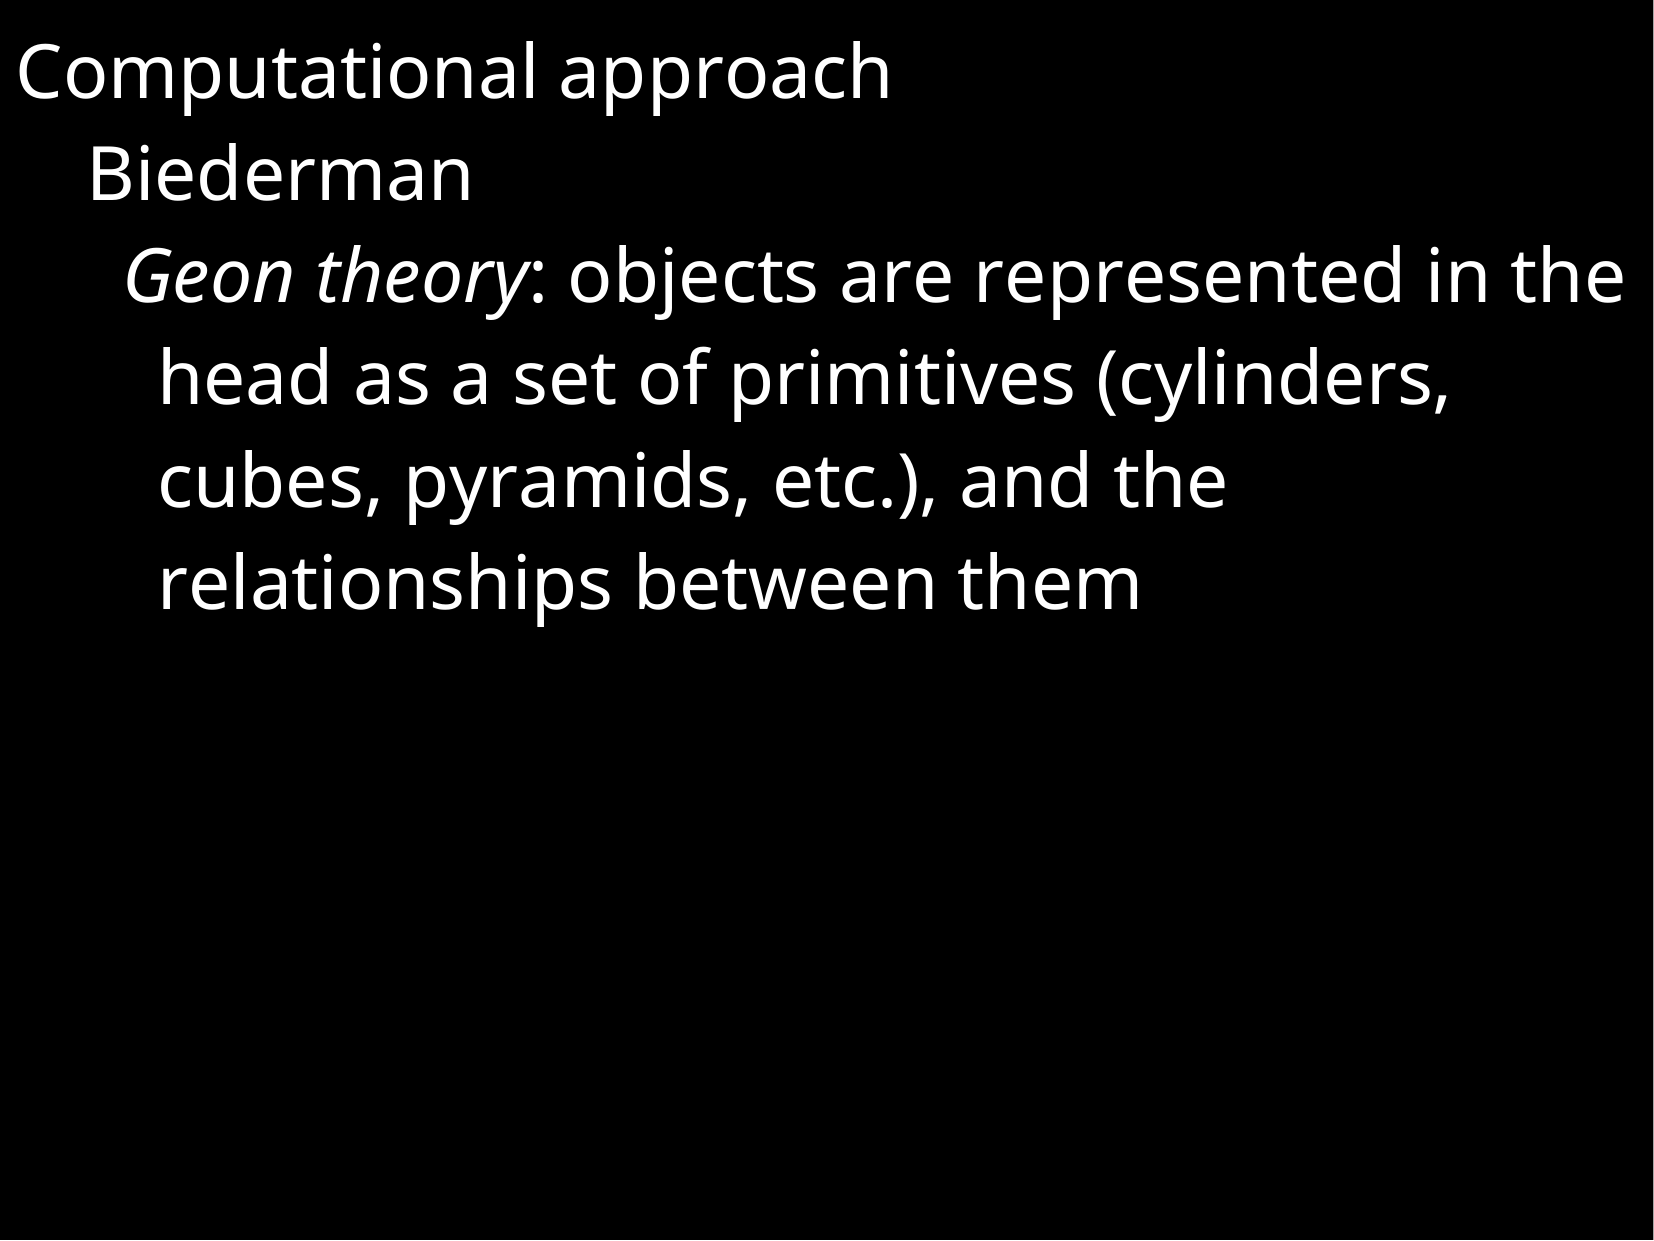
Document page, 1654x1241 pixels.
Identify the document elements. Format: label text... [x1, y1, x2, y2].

text_box Computational approach Biederman Geon theory: objects are represented in the head as a set of primitives (cylinders, cubes, pyramids, etc.), and the relationships between them [1, 10, 1654, 573]
